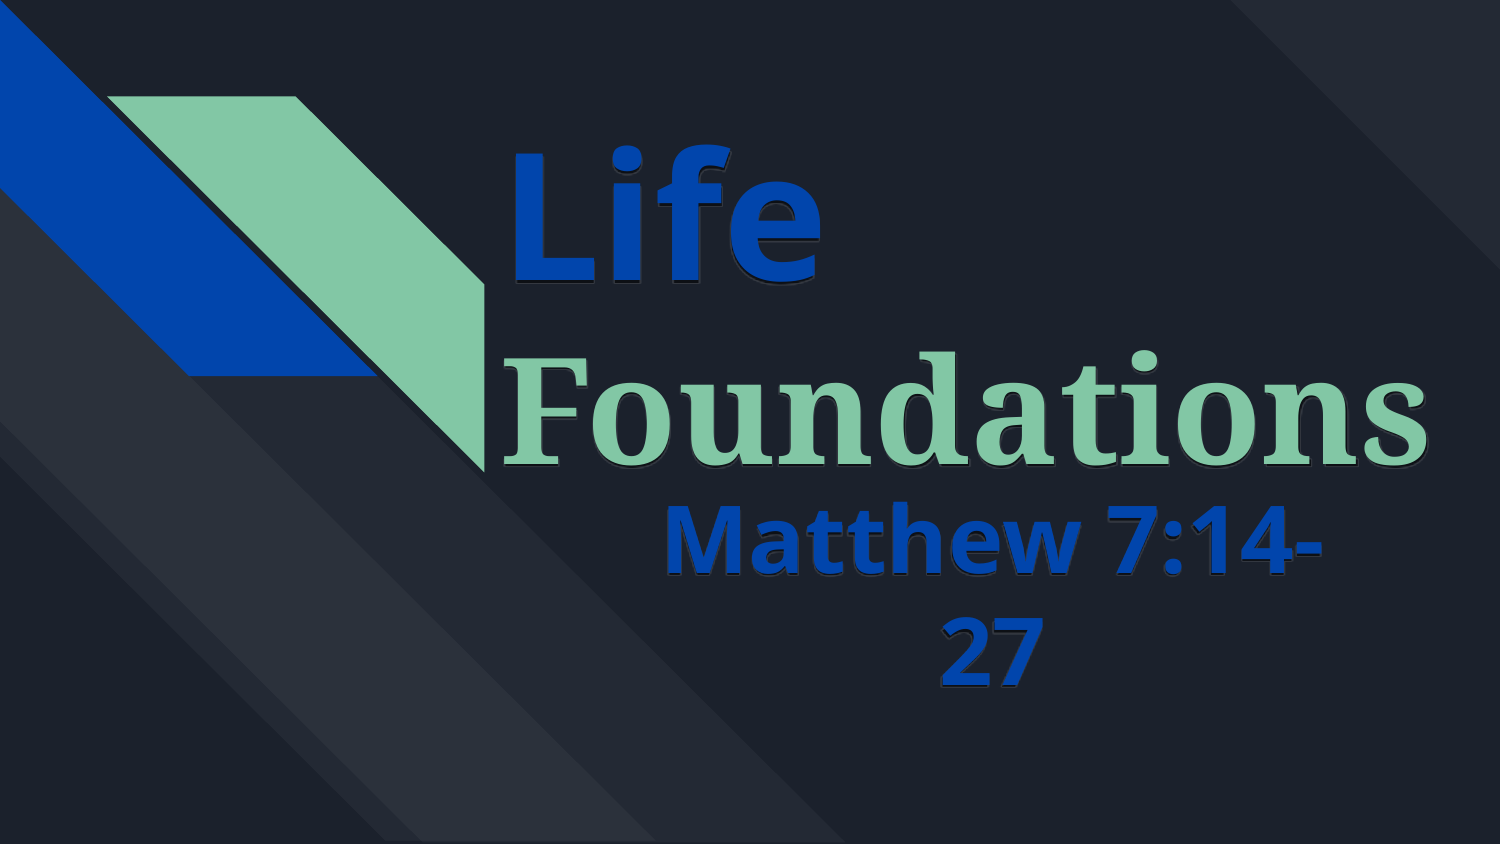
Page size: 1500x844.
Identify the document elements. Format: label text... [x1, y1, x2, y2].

title Life Foundations [485, 88, 1500, 486]
subtitle Matthew 7:14-27 [593, 533, 1392, 651]
